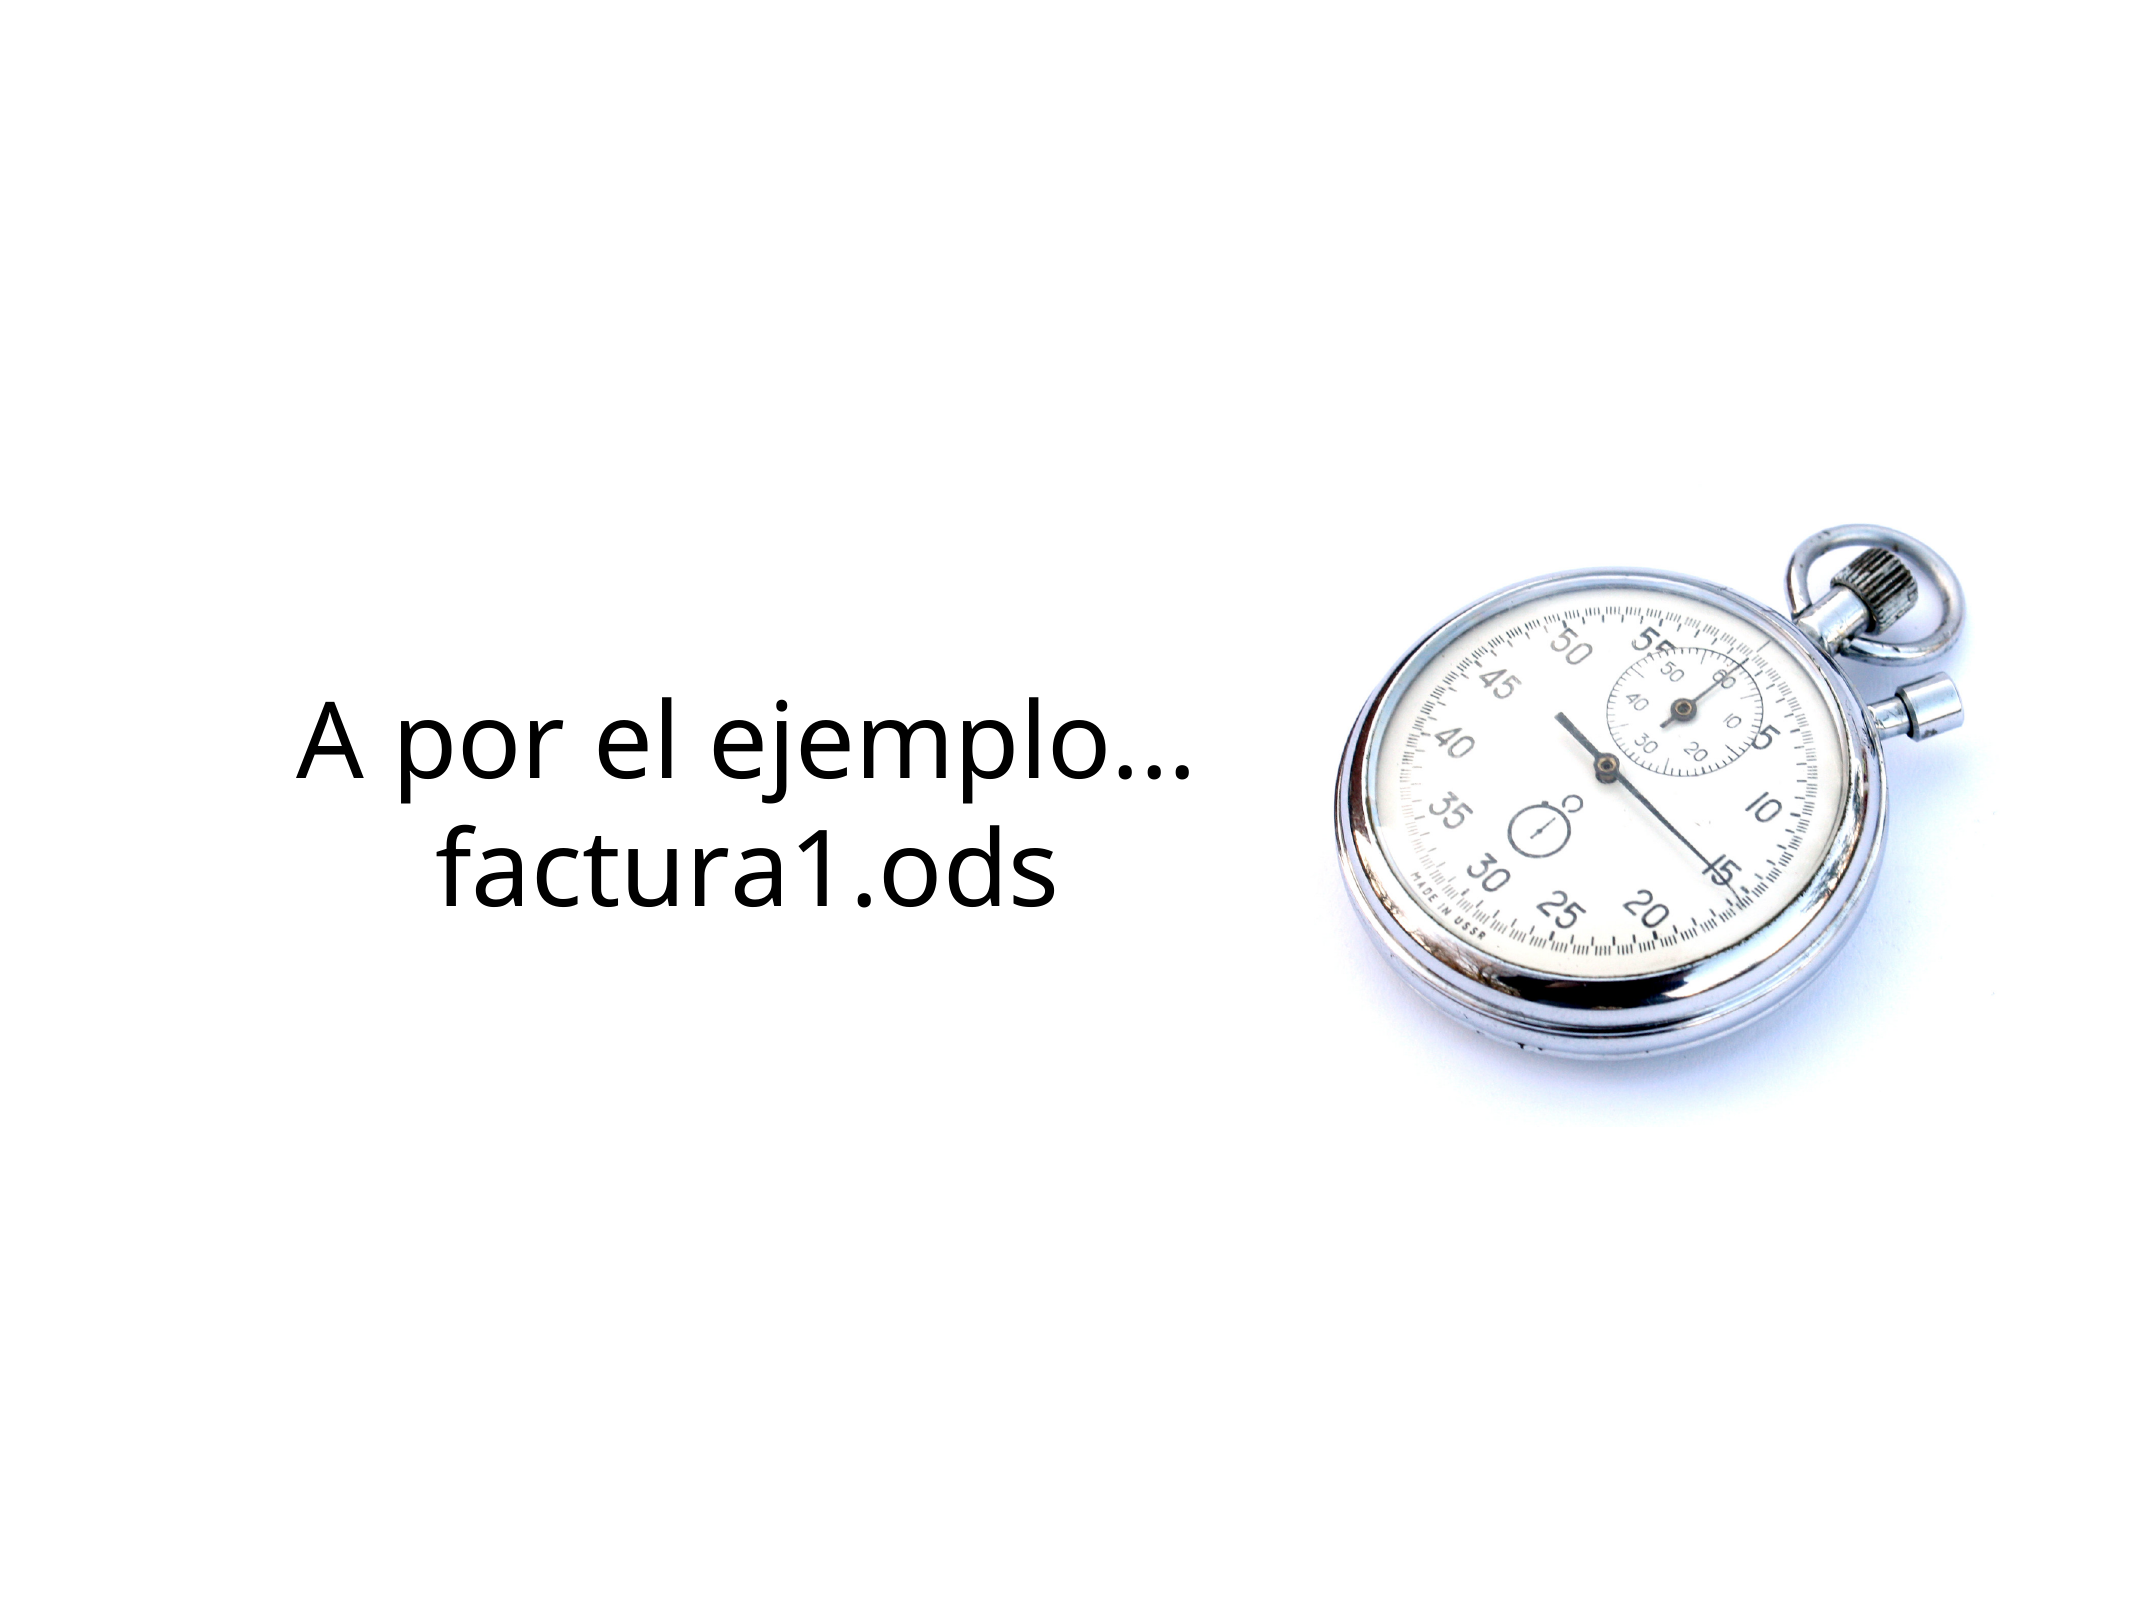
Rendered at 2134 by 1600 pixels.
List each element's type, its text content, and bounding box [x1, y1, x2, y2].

picture [1269, 473, 2034, 1127]
title A por el ejemplo... factura1.ods [204, 664, 1269, 936]
